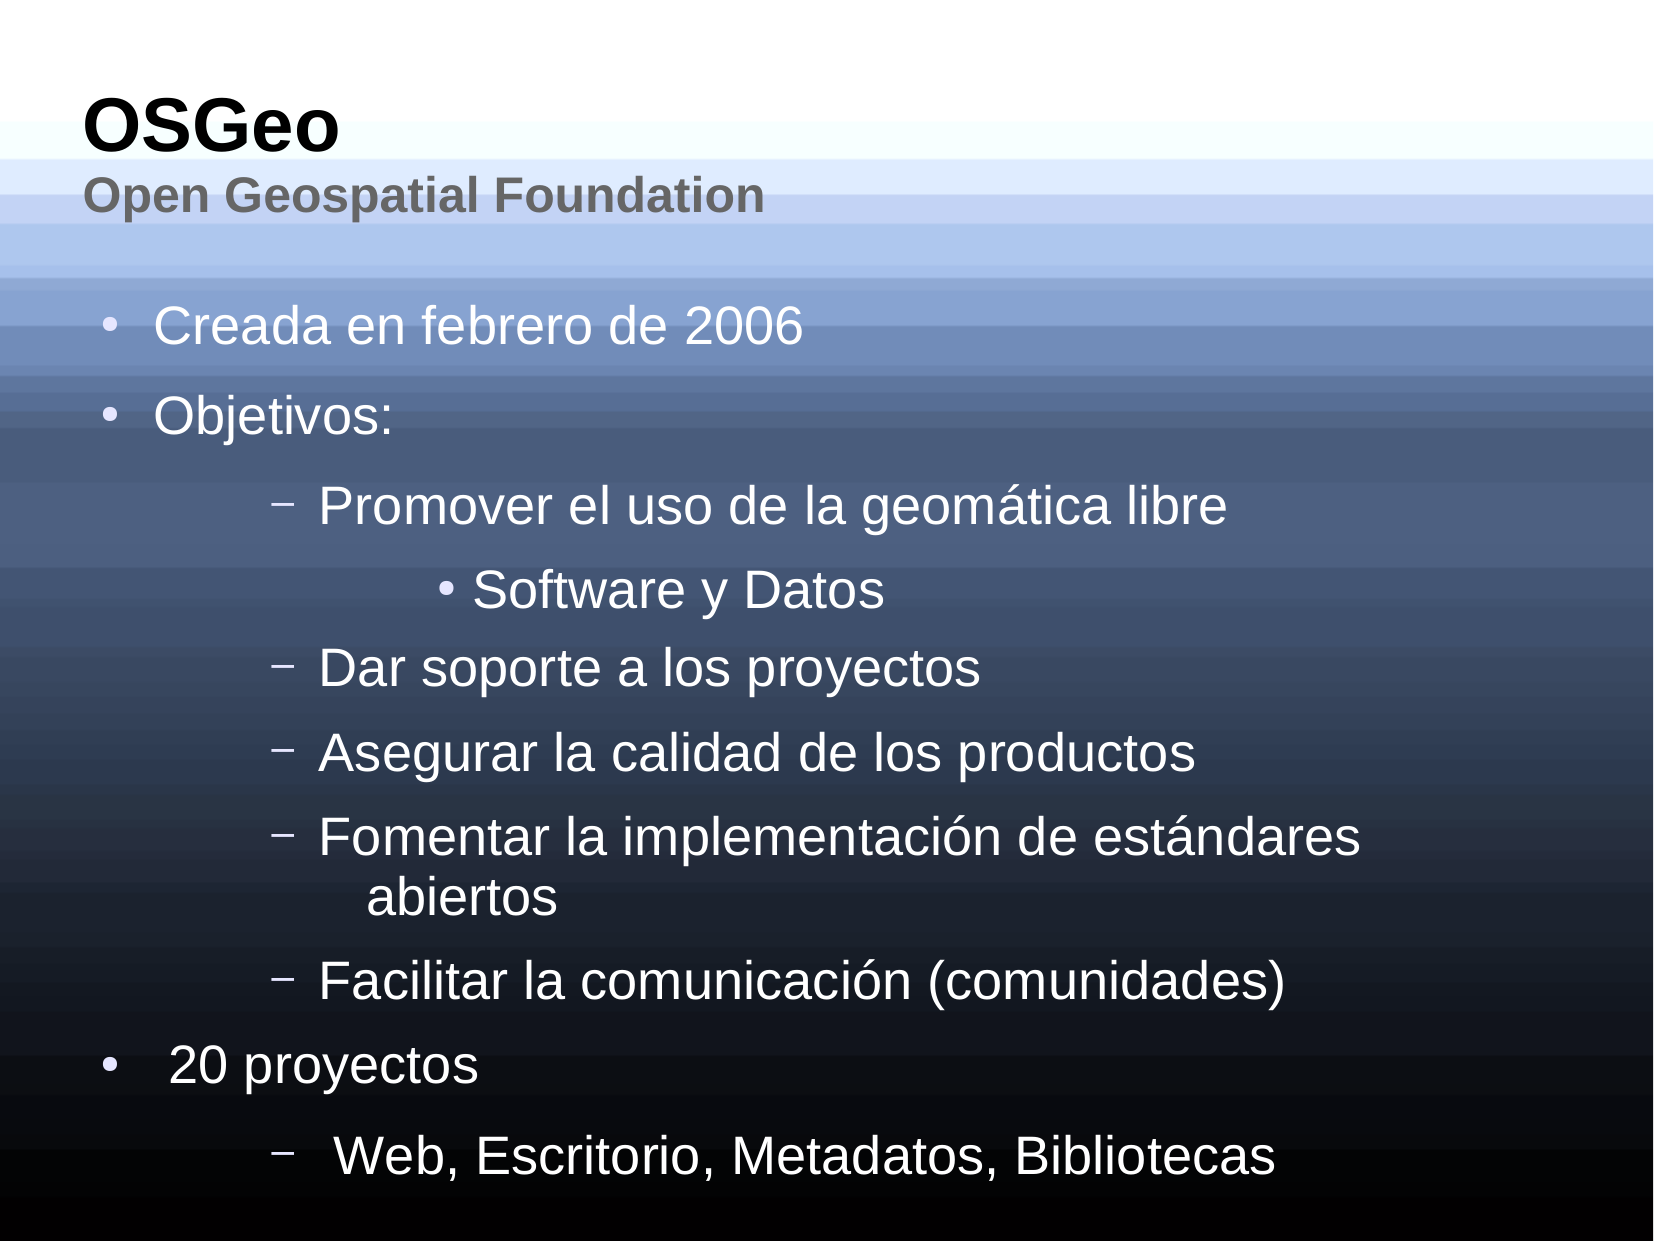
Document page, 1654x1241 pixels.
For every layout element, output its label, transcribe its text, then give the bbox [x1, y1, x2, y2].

picture [0, 0, 1654, 1241]
list Creada en febrero de 2006 Objetivos: Promover el uso de la geomática libre Software y Datos Dar soporte a los proyectos Asegurar la calidad de los productos Fomentar la implementación de estándares abiertos Facilitar la comunicación (comunidades) 20 proyectos Web, Escritorio, Metadatos, Bibliotecas [82, 295, 1571, 1126]
title OSGeo Open Geospatial Foundation [82, 49, 1571, 257]
